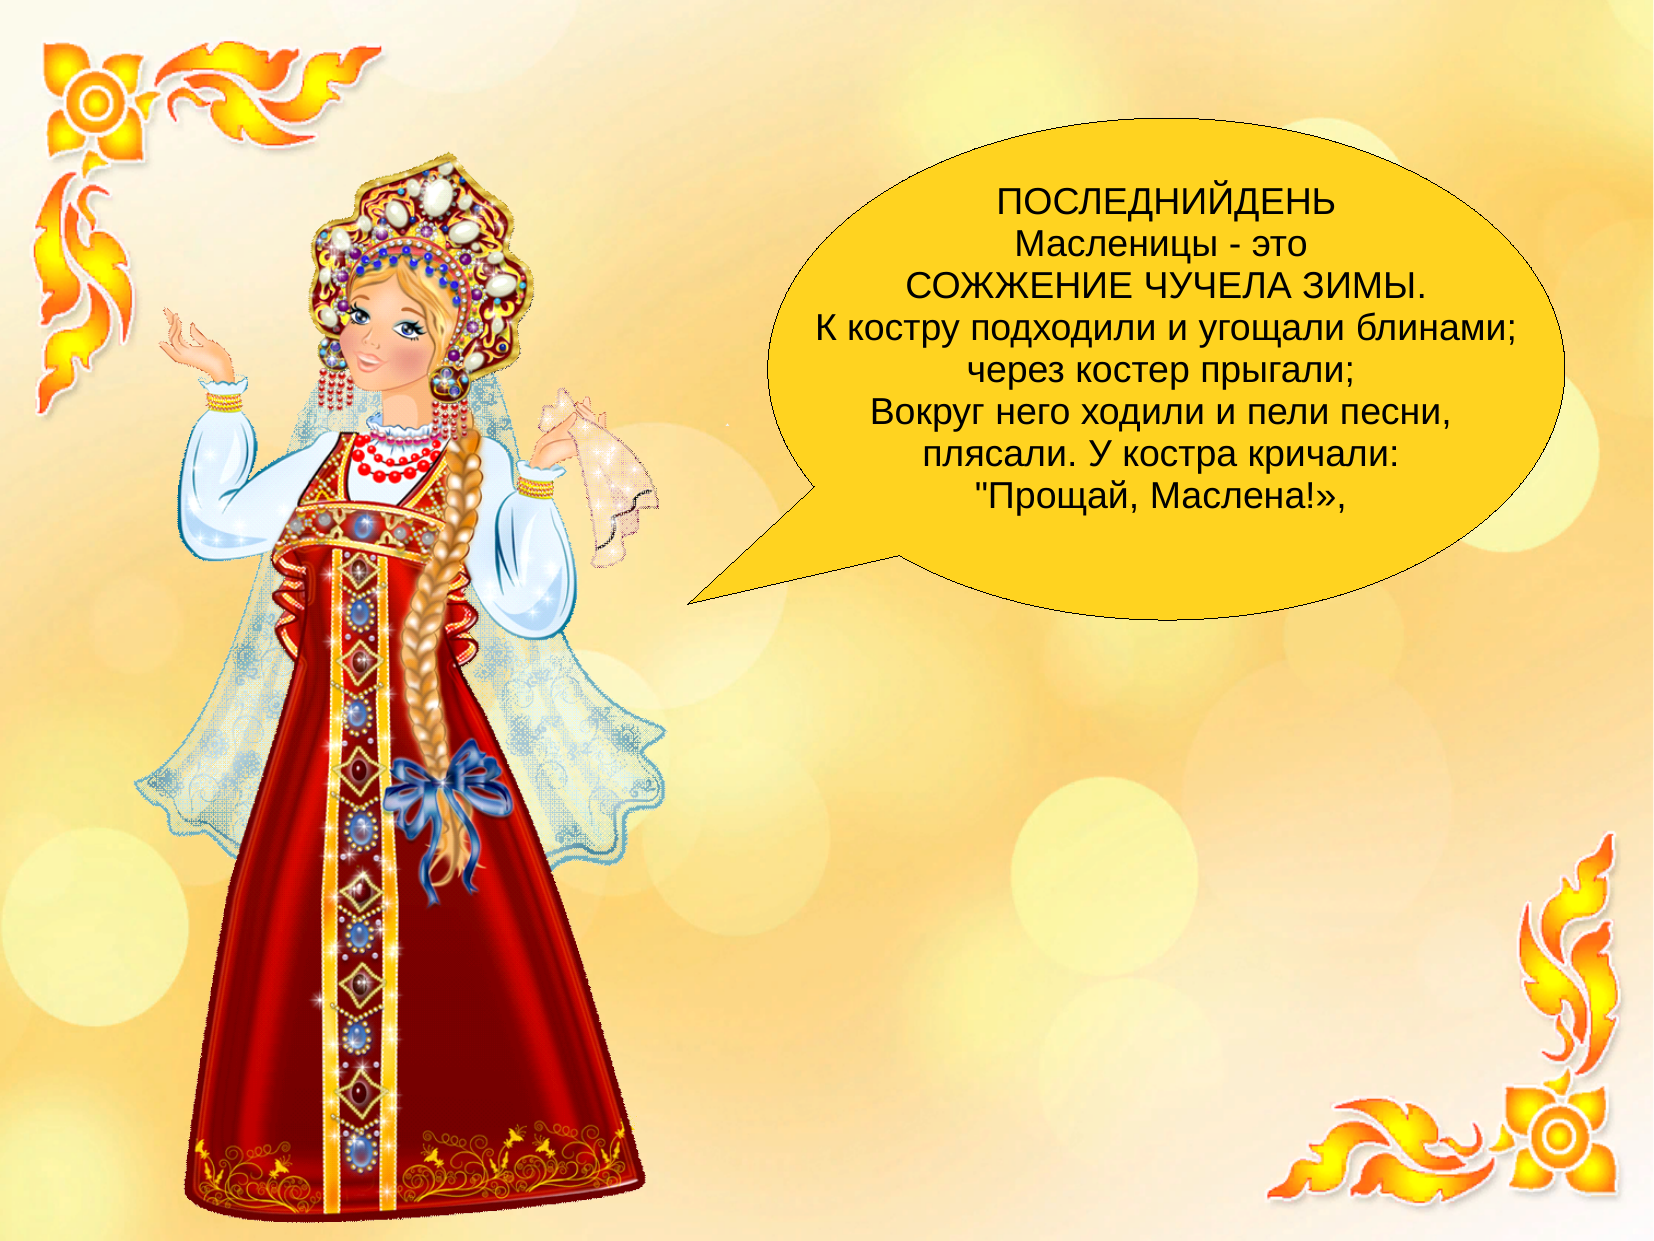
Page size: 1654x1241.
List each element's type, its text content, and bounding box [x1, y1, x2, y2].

text_box ПОСЛЕДНИЙДЕНЬ Масленицы - это СОЖЖЕНИЕ ЧУЧЕЛА ЗИМЫ. К костру подходили и угощали блинами; через костер прыгали; Вокруг него ходили и пели песни, плясали. У костра кричали: "Прощай, Маслена!», [687, 118, 1565, 621]
picture [0, 0, 1654, 1241]
